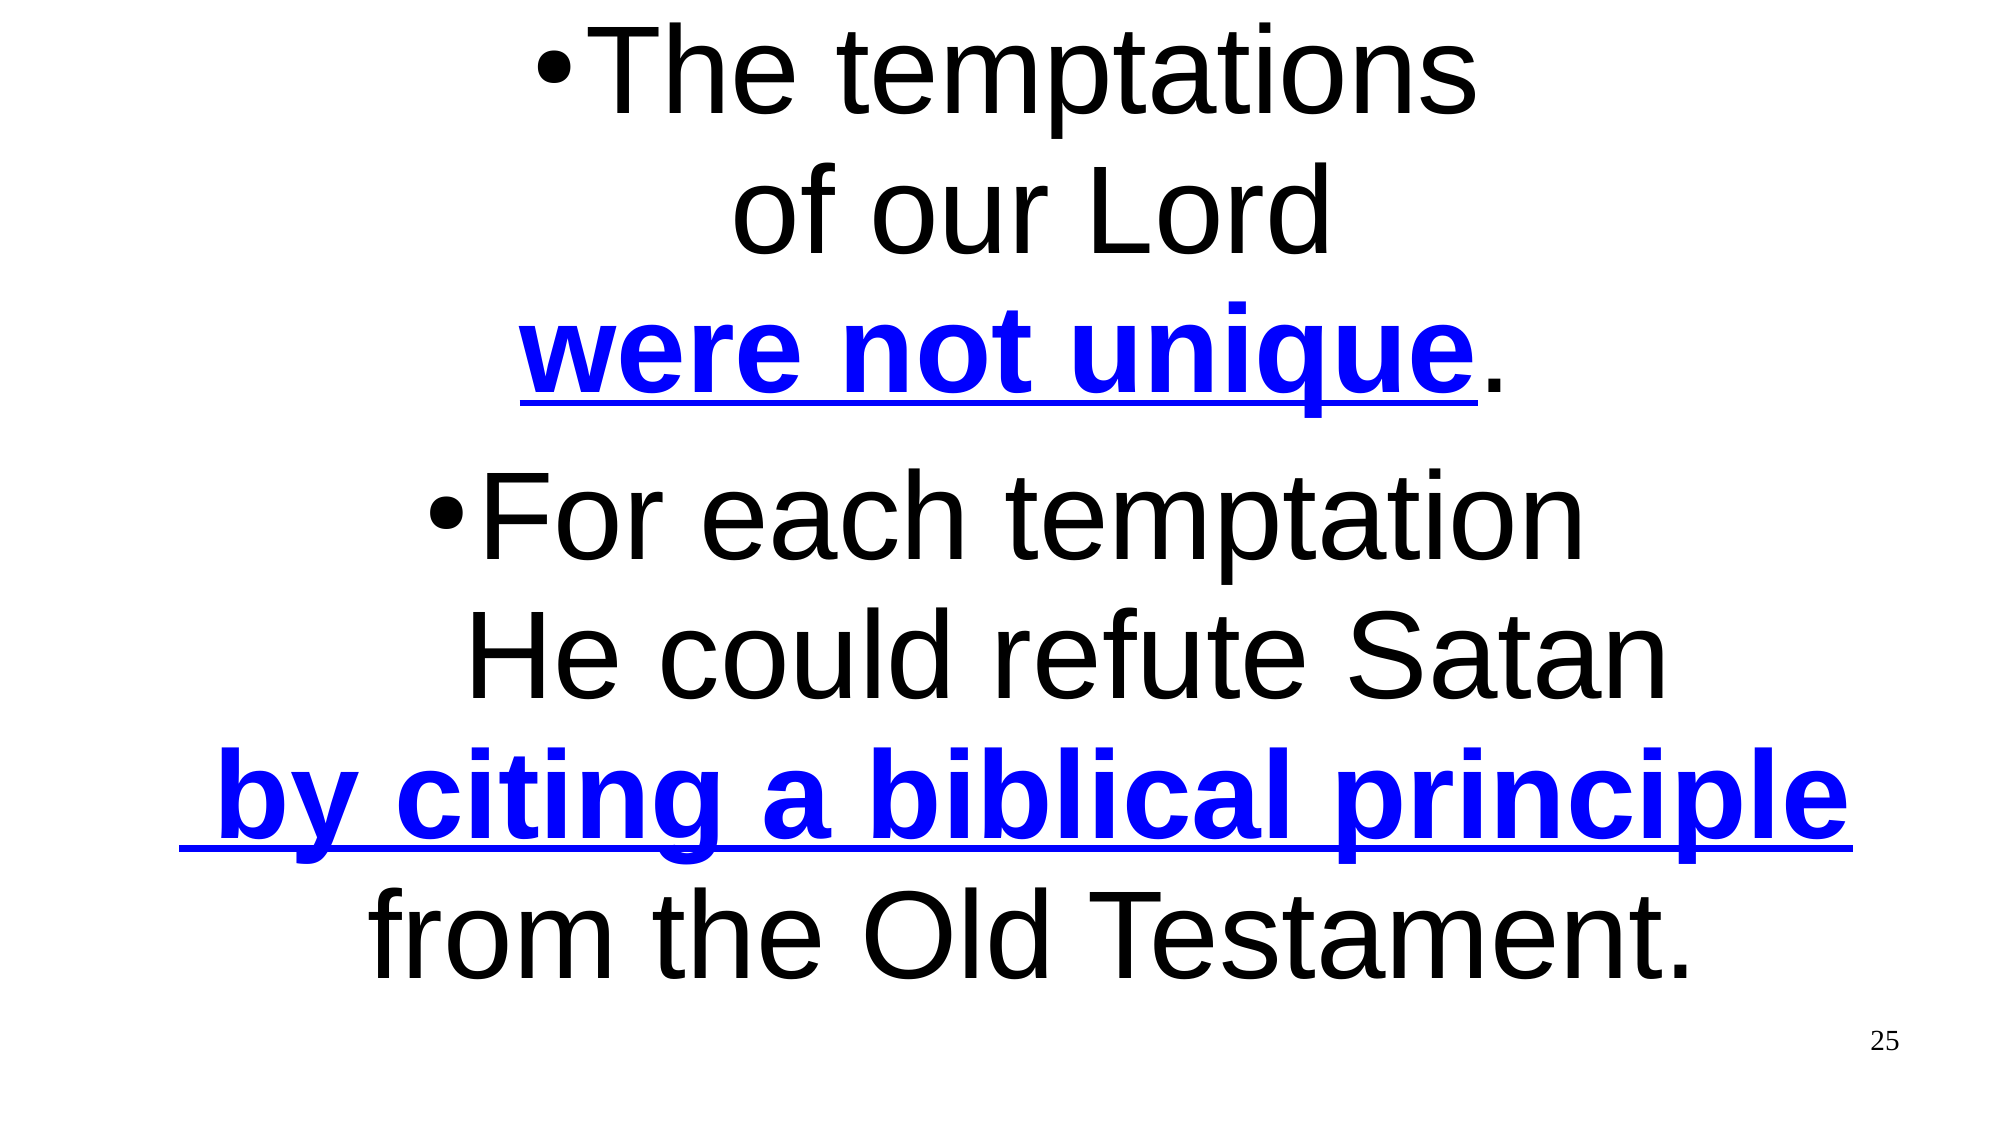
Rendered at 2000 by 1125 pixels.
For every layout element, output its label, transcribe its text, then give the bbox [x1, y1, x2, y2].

list The temptations of our Lord were not unique. For each temptation He could refute Satan by citing a biblical principle from the Old Testament. [0, 0, 1996, 1123]
